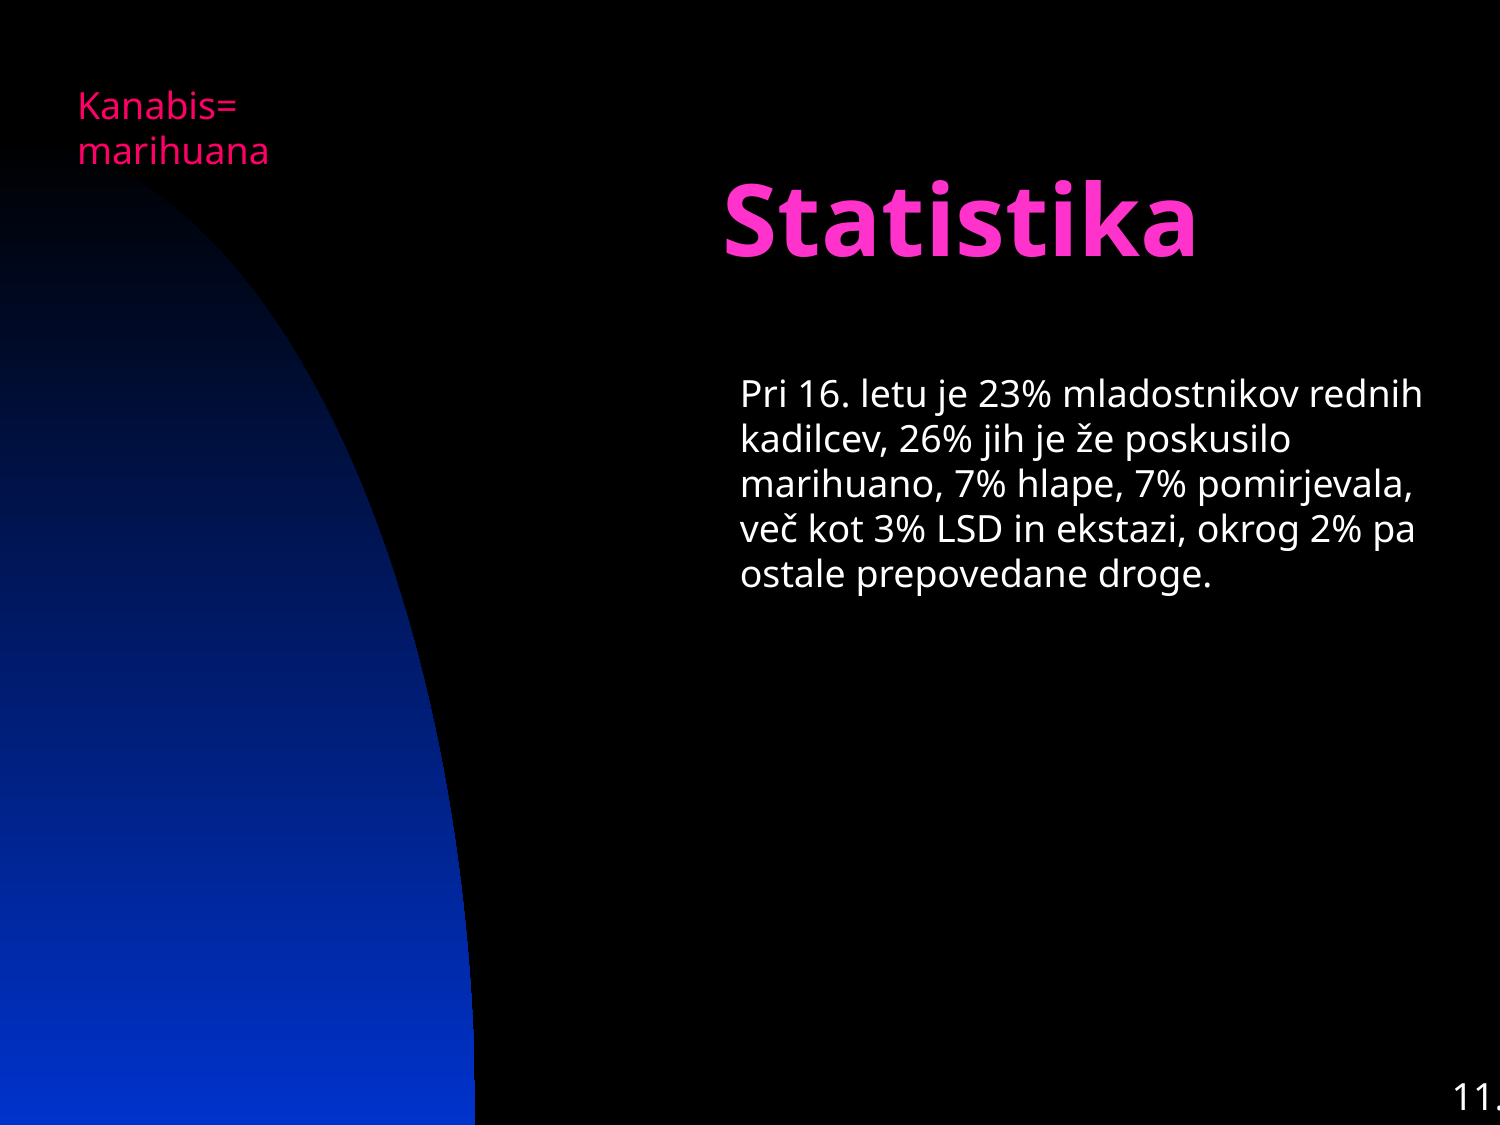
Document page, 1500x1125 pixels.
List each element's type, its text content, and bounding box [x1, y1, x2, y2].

text_box 11. [1436, 1065, 1500, 1125]
title Statistika [462, 137, 1463, 325]
text_box Kanabis= marihuana [62, 74, 300, 180]
text_box Pri 16. letu je 23% mladostnikov rednih kadilcev, 26% jih je že poskusilo marihuano, 7% hlape, 7% pomirjevala, več kot 3% LSD in ekstazi, okrog 2% pa ostale prepovedane droge. [724, 362, 1463, 603]
